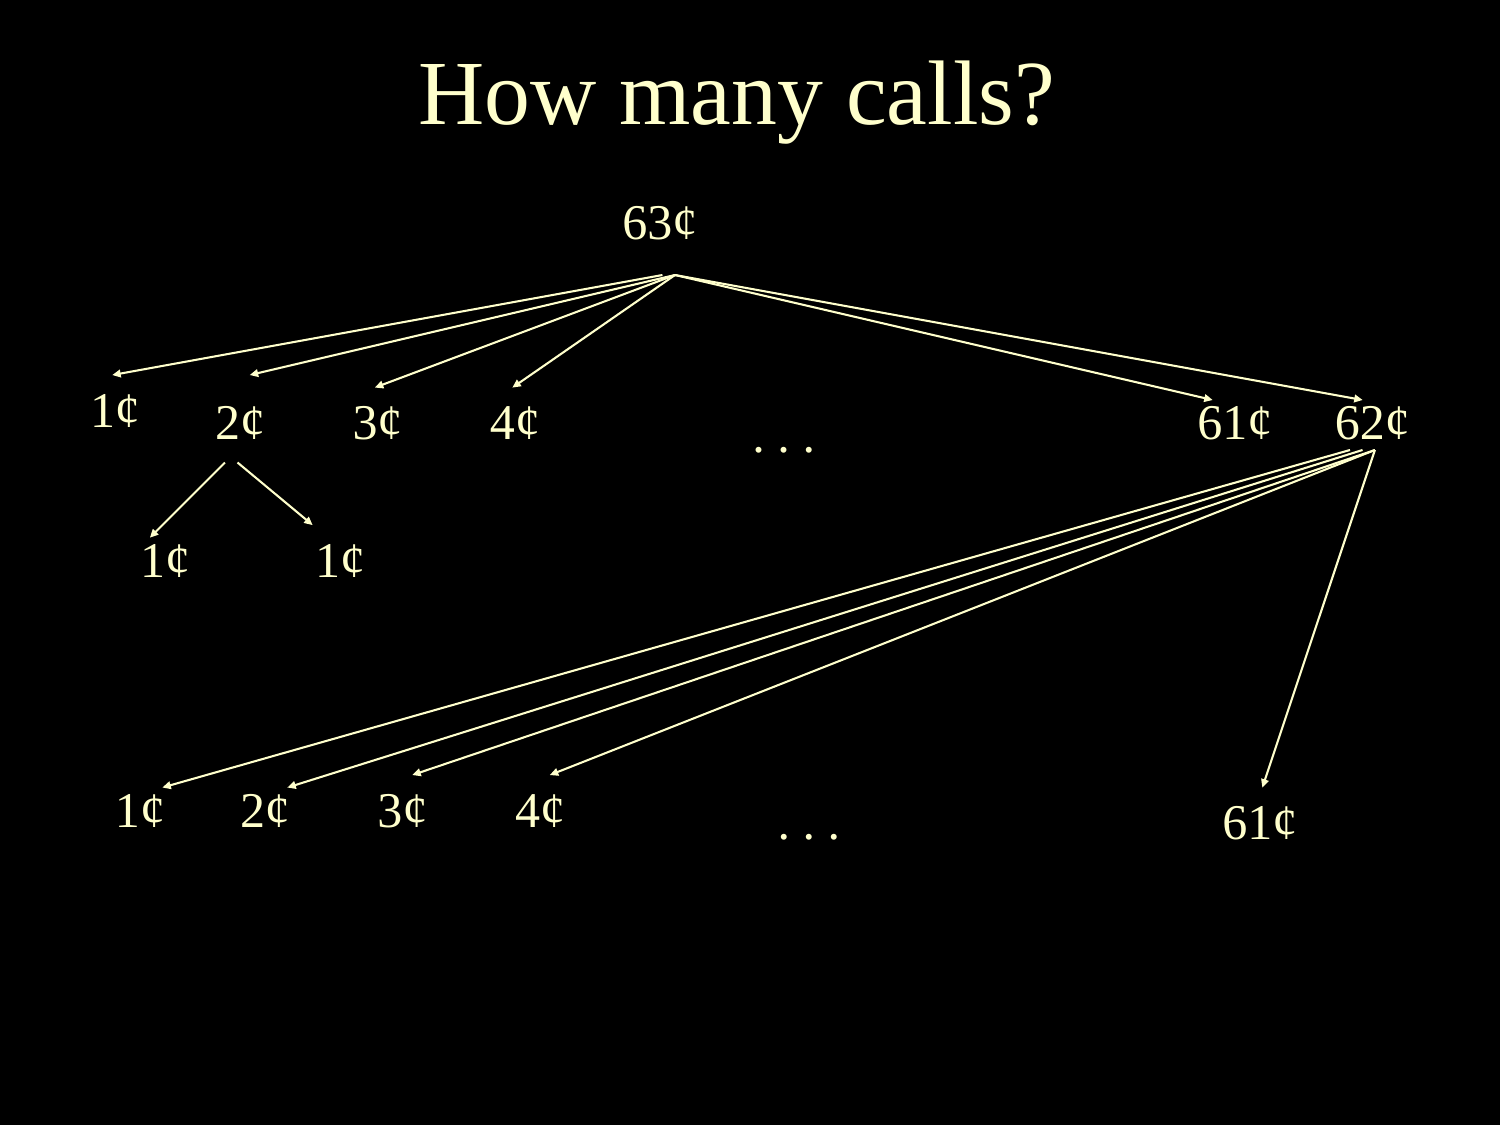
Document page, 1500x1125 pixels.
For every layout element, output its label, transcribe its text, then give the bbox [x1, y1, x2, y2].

text_box . . . [737, 399, 830, 471]
text_box 4¢ [500, 774, 580, 846]
text_box 1¢ [100, 774, 180, 846]
text_box 2¢ [225, 774, 305, 846]
text_box 2¢ [200, 387, 280, 459]
text_box 3¢ [337, 387, 418, 459]
text_box 62¢ [1320, 387, 1425, 459]
text_box 1¢ [300, 524, 380, 596]
text_box 1¢ [125, 524, 205, 596]
text_box 61¢ [1207, 787, 1313, 859]
text_box 1¢ [75, 374, 155, 446]
text_box 62¢ [1358, 453, 1372, 459]
text_box . . . [762, 787, 856, 859]
text_box 63¢ [607, 187, 713, 259]
text_box 4¢ [475, 387, 555, 459]
title How many calls? [8, 35, 1467, 153]
text_box 3¢ [362, 774, 443, 846]
text_box 61¢ [1182, 387, 1288, 459]
